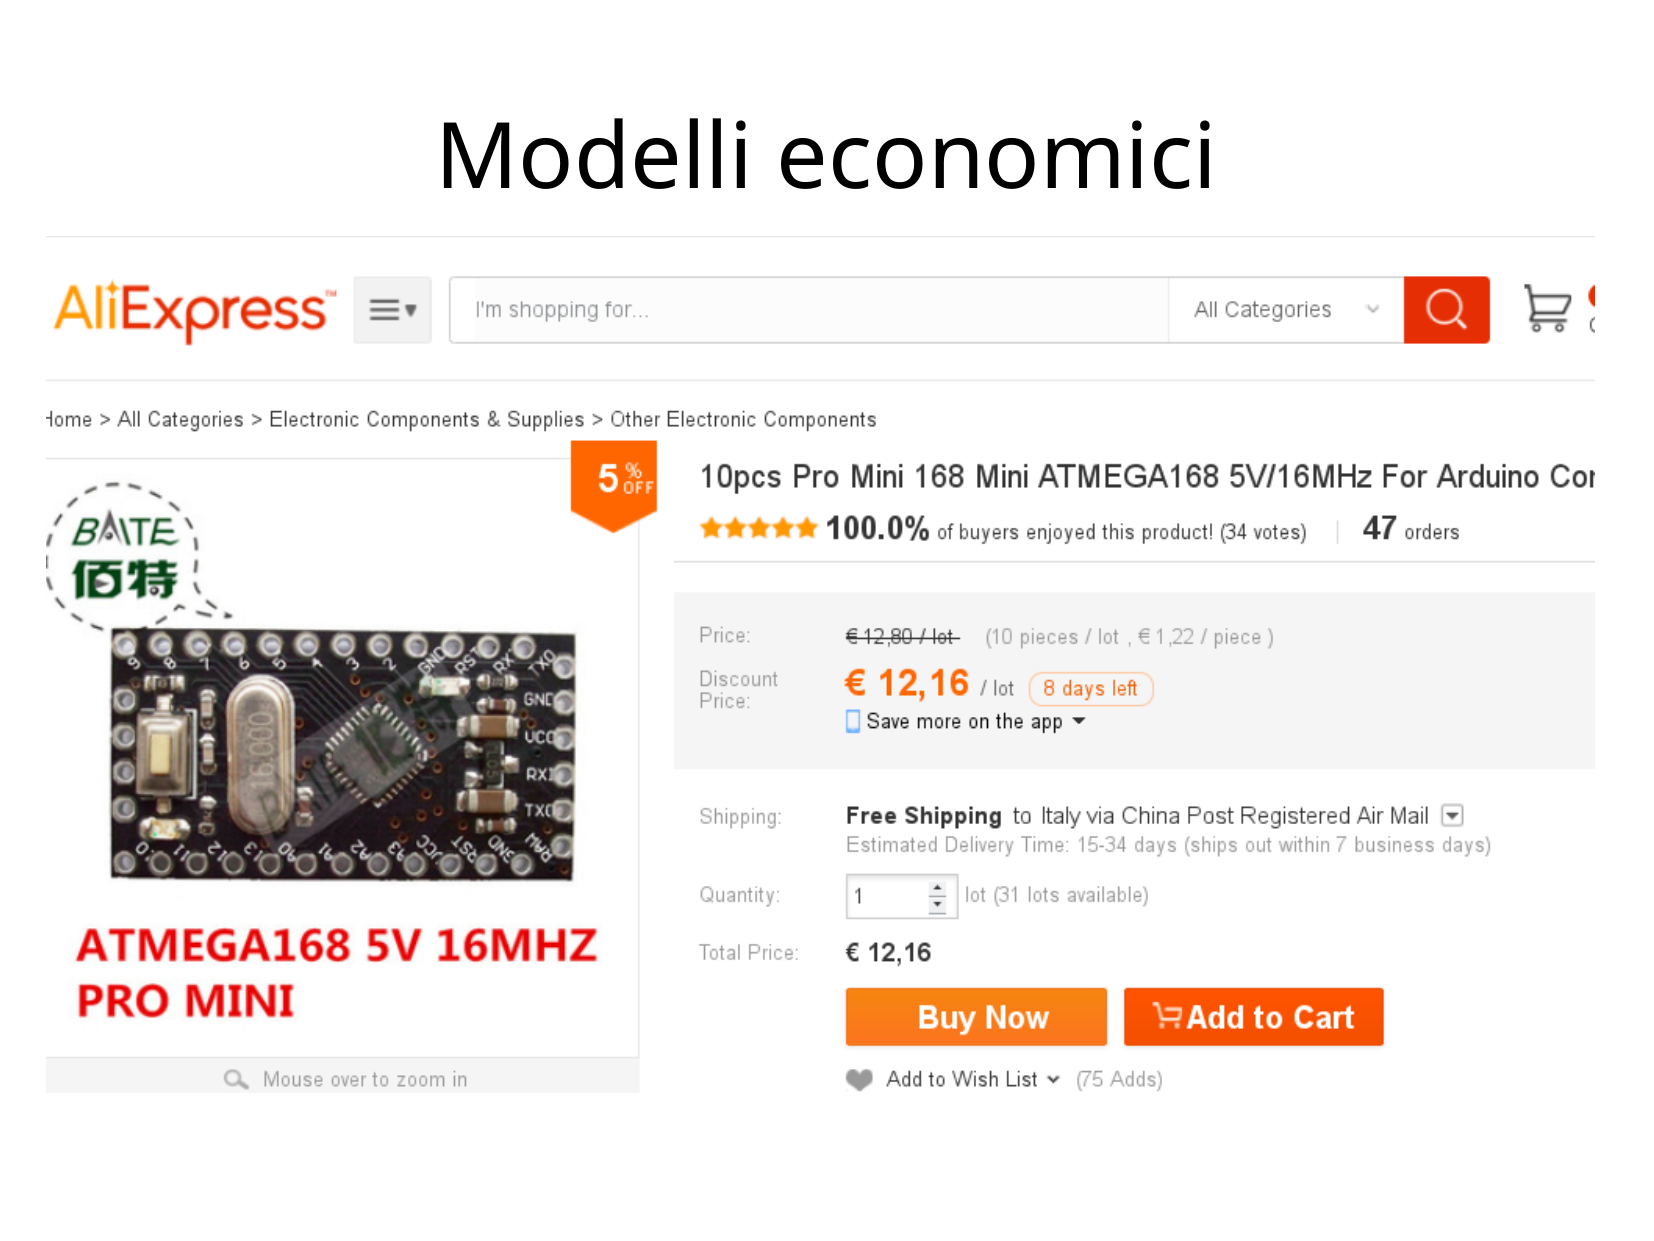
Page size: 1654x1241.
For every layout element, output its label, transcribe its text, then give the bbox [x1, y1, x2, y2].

picture [46, 236, 1595, 1093]
title Modelli economici [82, 49, 1571, 257]
